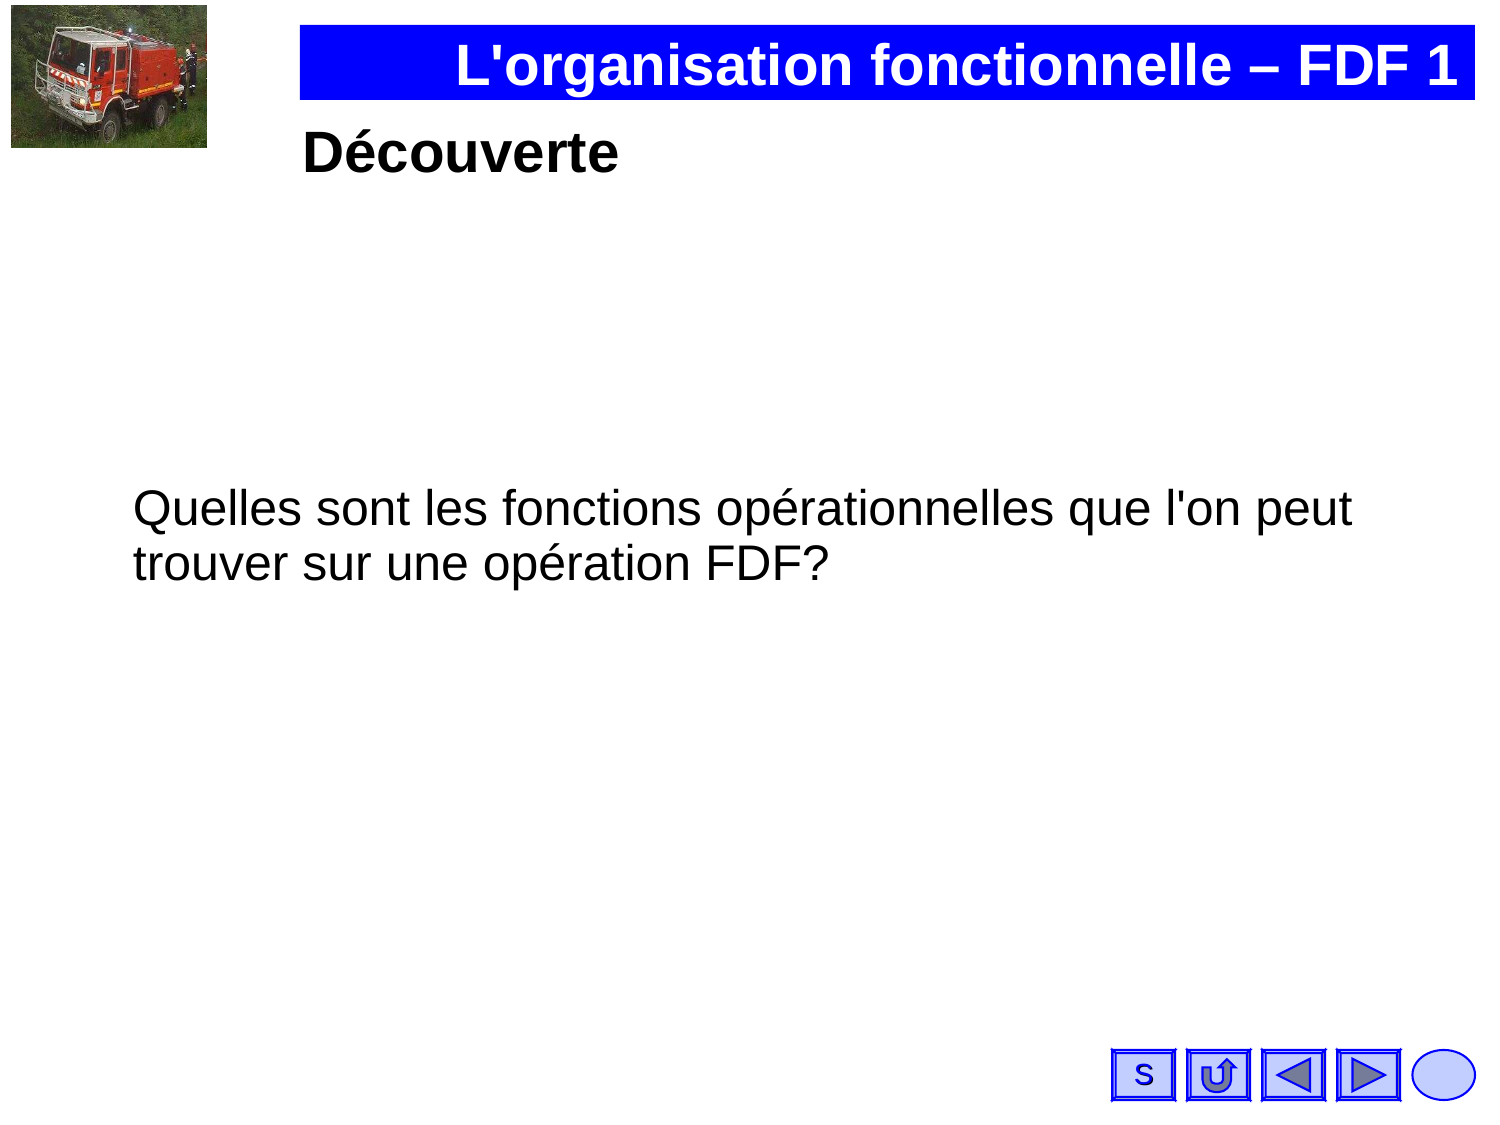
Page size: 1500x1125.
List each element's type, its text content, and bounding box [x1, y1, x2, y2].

text_box Découverte [287, 112, 1096, 193]
text_box [1412, 1049, 1476, 1101]
text_box L'organisation fonctionnelle – FDF 1 [299, 24, 1475, 100]
picture [11, 5, 207, 148]
text_box Quelles sont les fonctions opérationnelles que l'on peut trouver sur une opération FDF? [118, 472, 1418, 599]
